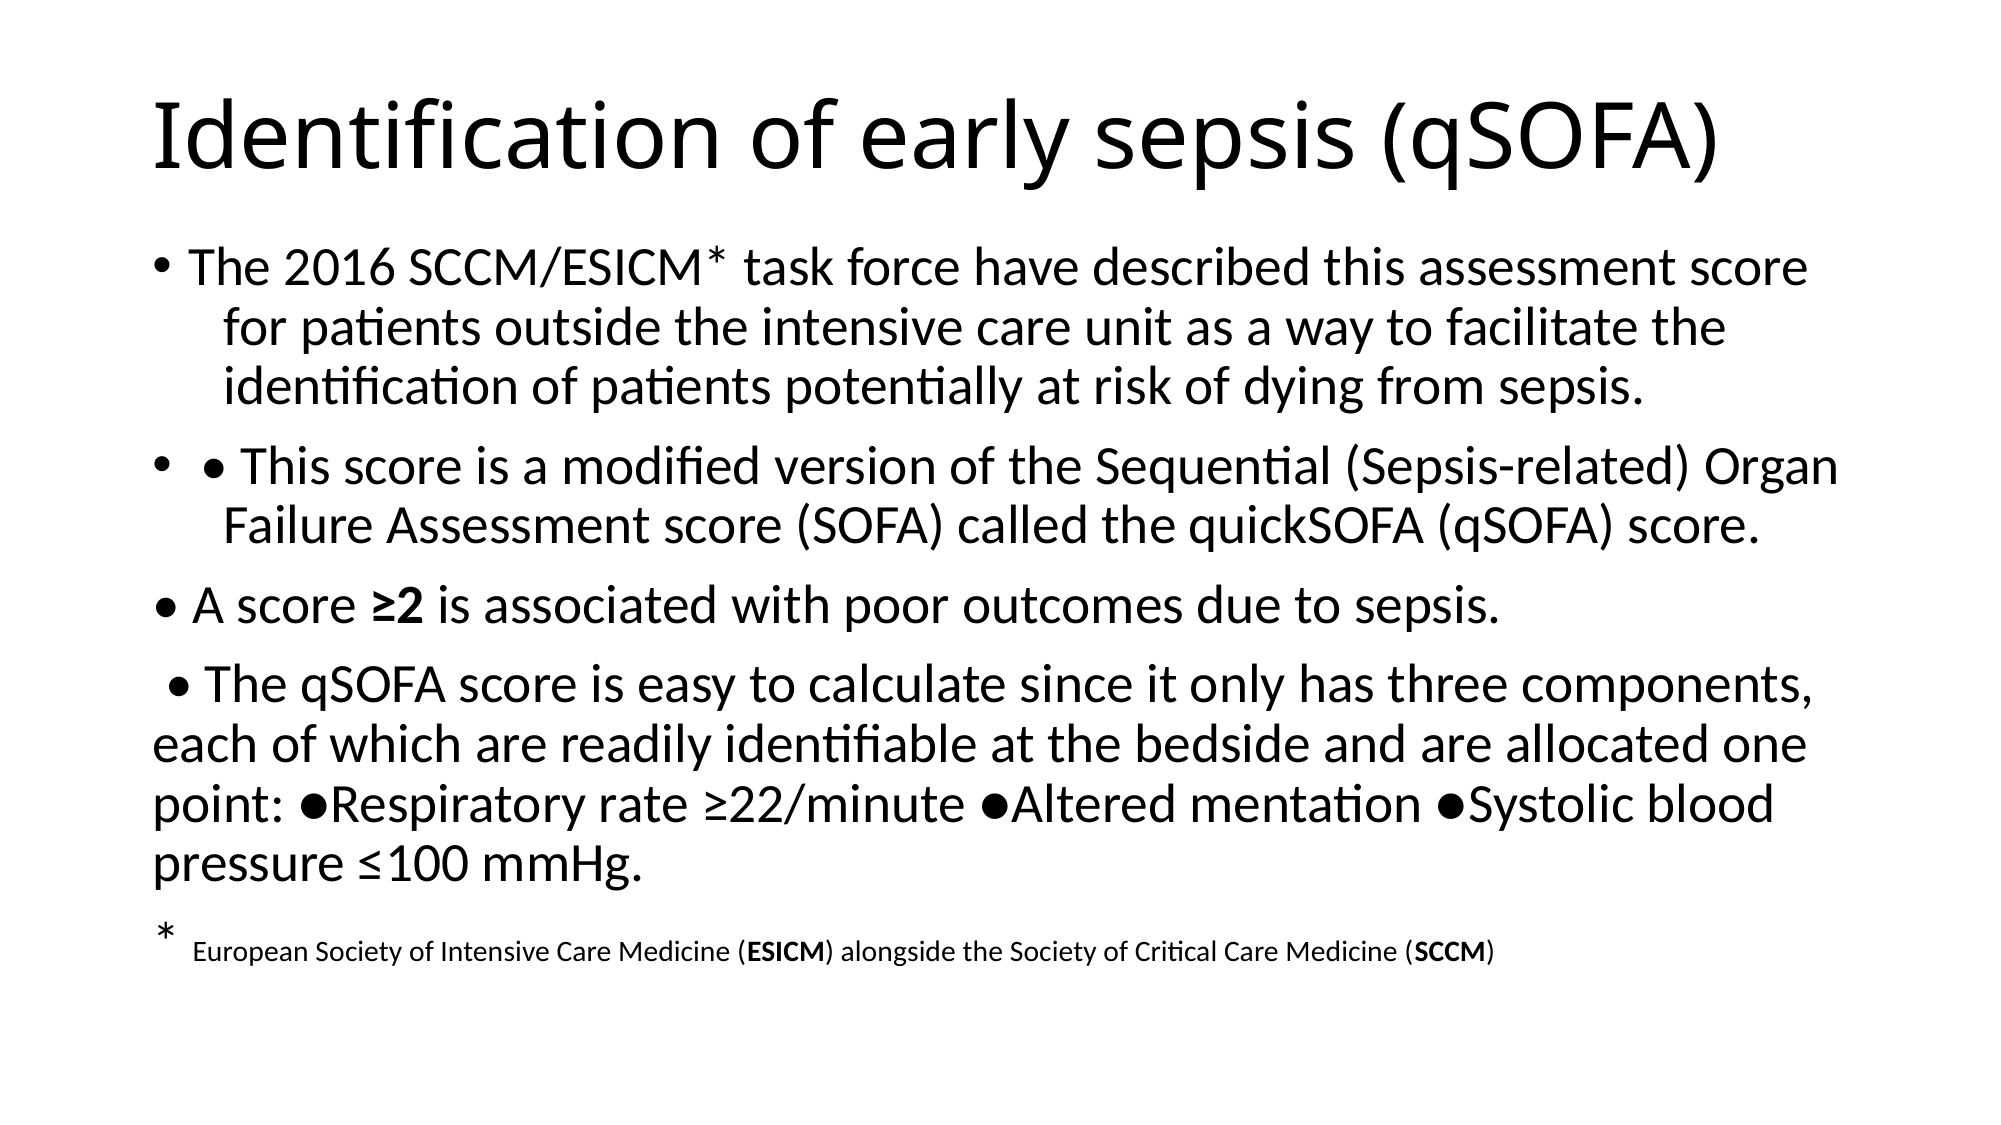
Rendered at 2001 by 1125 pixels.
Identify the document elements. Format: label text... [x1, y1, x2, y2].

list The 2016 SCCM/ESICM* task force have described this assessment score for patients outside the intensive care unit as a way to facilitate the identification of patients potentially at risk of dying from sepsis. • This score is a modified version of the Sequential (Sepsis-related) Organ Failure Assessment score (SOFA) called the quickSOFA (qSOFA) score. • A score ≥2 is associated with poor outcomes due to sepsis. • The qSOFA score is easy to calculate since it only has three components, each of which are readily identifiable at the bedside and are allocated one point: ●Respiratory rate ≥22/minute ●Altered mentation ●Systolic blood pressure ≤100 mmHg. * European Society of Intensive Care Medicine (ESICM) alongside the Society of Critical Care Medicine (SCCM) [137, 230, 1863, 1014]
title Identification of early sepsis (qSOFA) [137, 30, 1863, 230]
